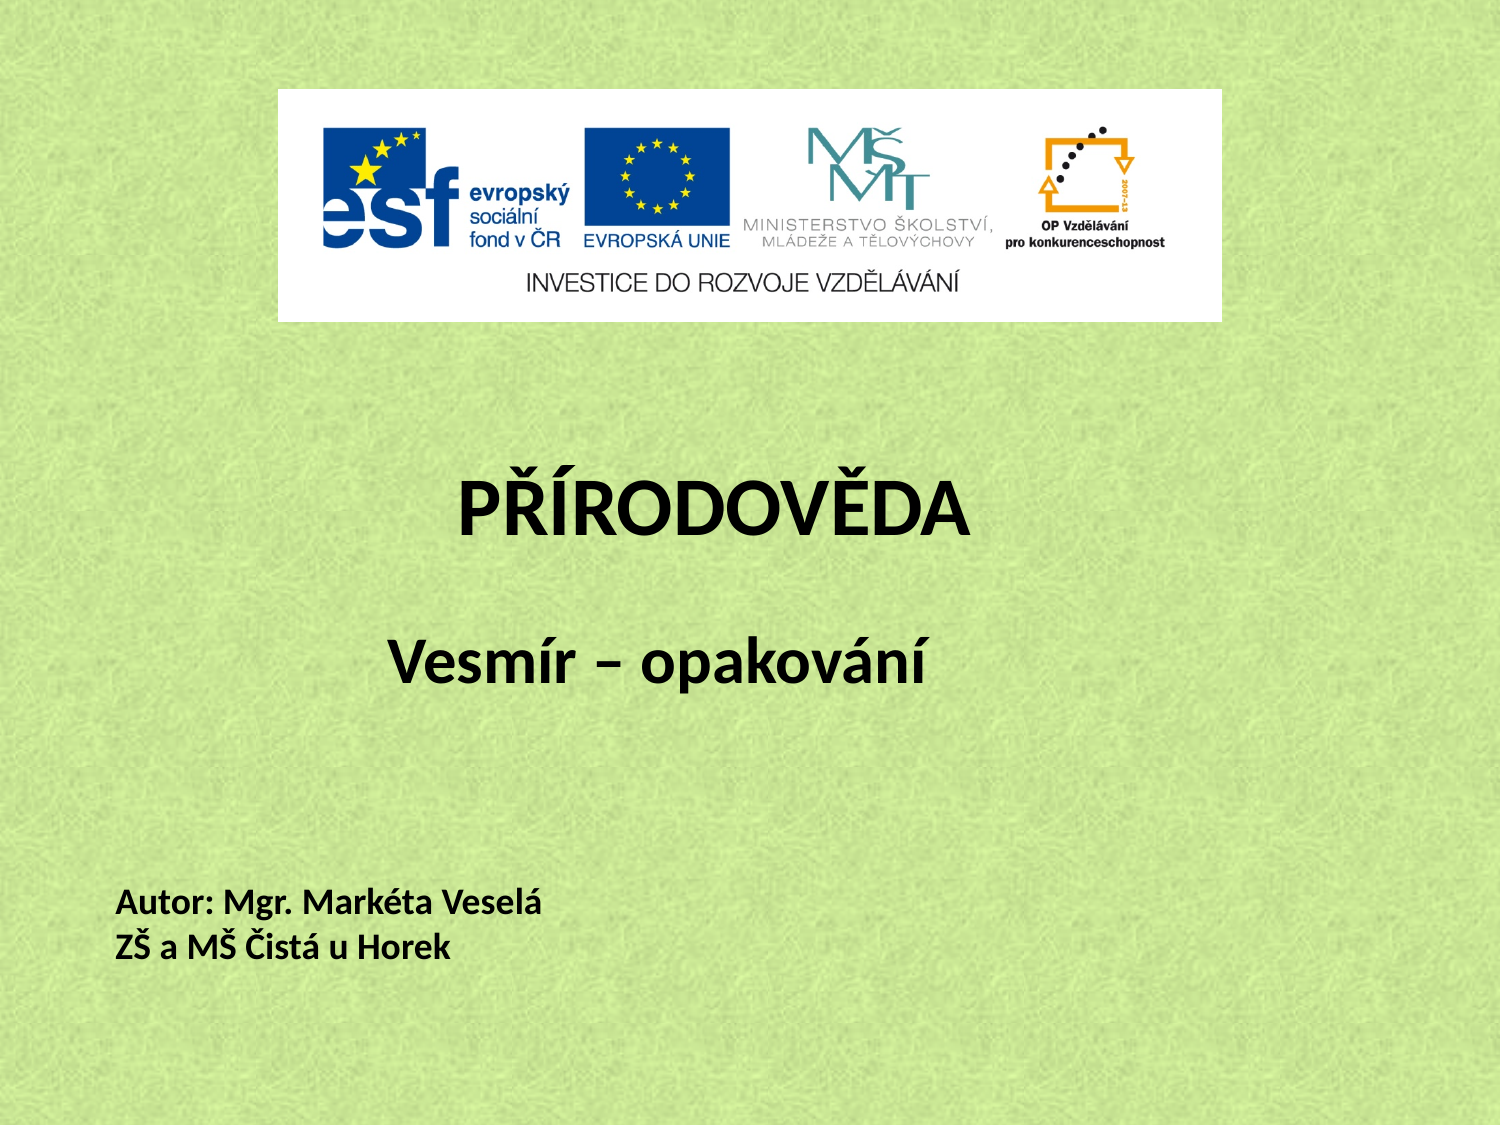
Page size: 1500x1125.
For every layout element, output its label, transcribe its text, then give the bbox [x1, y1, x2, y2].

text_box Vesmír – opakování [371, 609, 1081, 706]
text_box Autor: Mgr. Markéta Veselá ZŠ a MŠ Čistá u Horek [100, 869, 762, 976]
text_box PŘÍRODOVĚDA [442, 444, 1046, 561]
picture [278, 90, 1222, 322]
